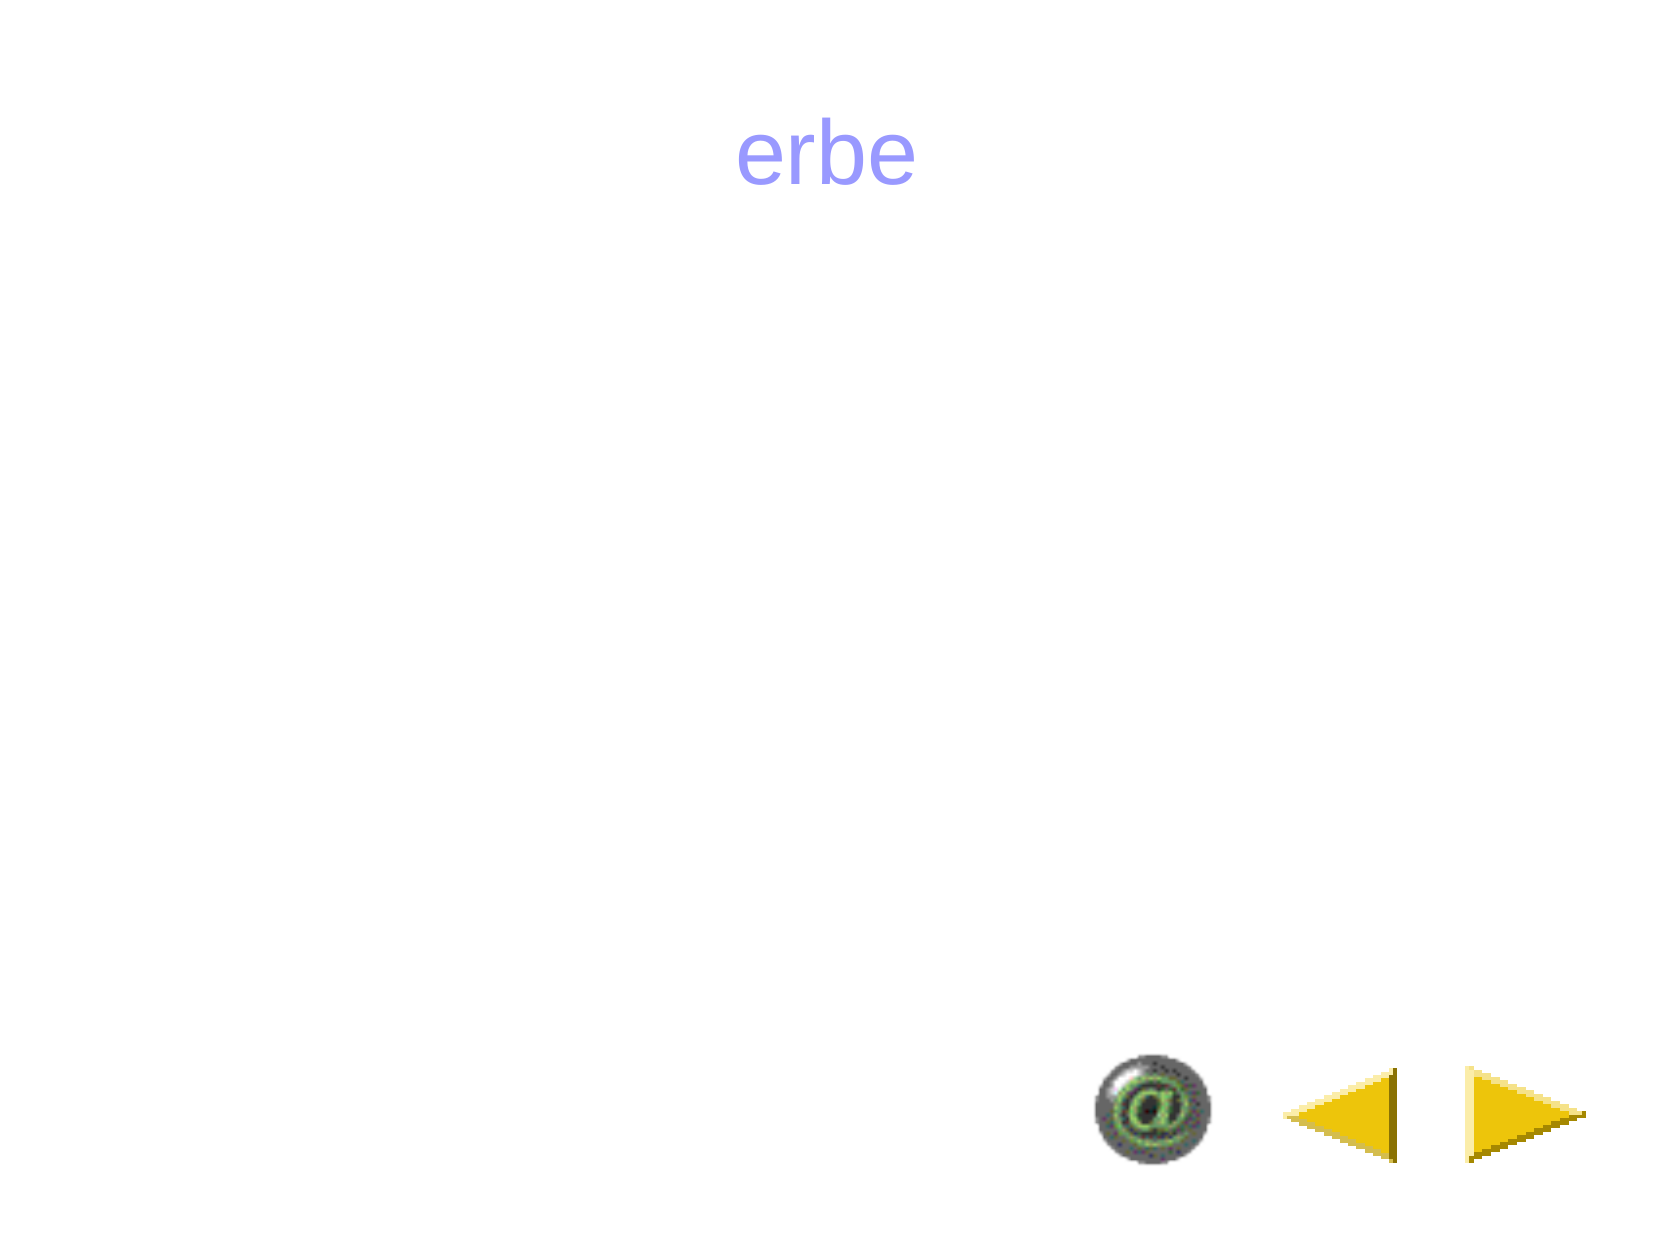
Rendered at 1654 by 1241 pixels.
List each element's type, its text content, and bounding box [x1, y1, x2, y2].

title erbe [82, 49, 1571, 257]
picture [1092, 1052, 1217, 1170]
picture [1275, 1062, 1406, 1170]
picture [1457, 1060, 1595, 1170]
